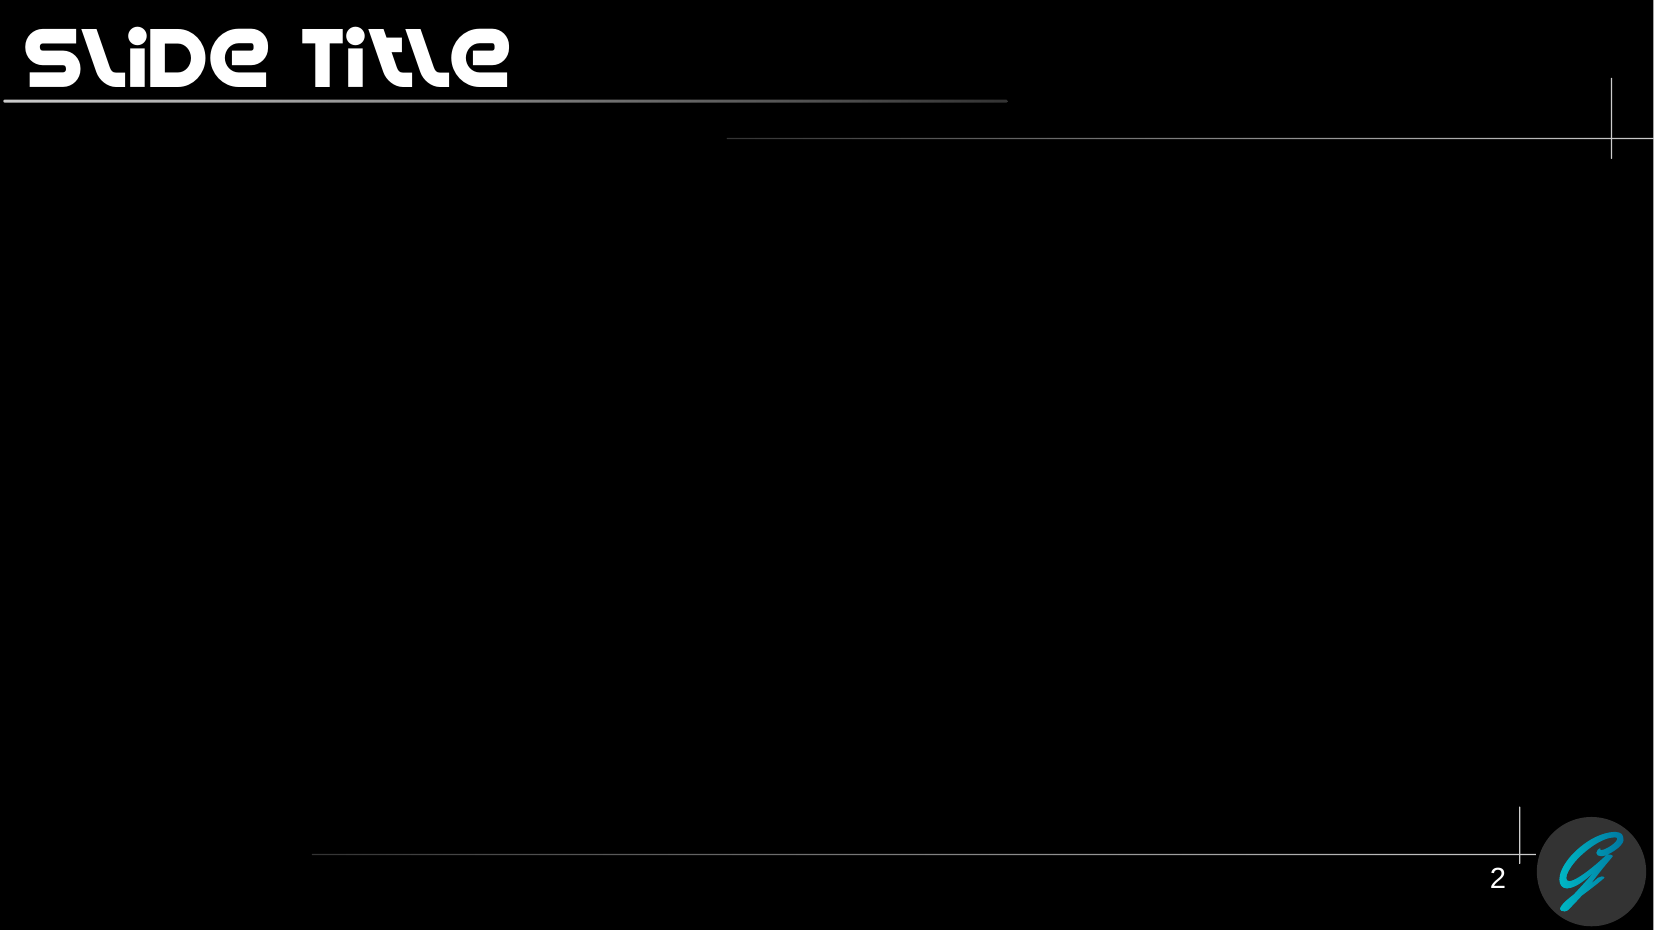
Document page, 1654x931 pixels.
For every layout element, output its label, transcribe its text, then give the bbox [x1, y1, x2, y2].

title Slide Title [23, 2, 1589, 128]
